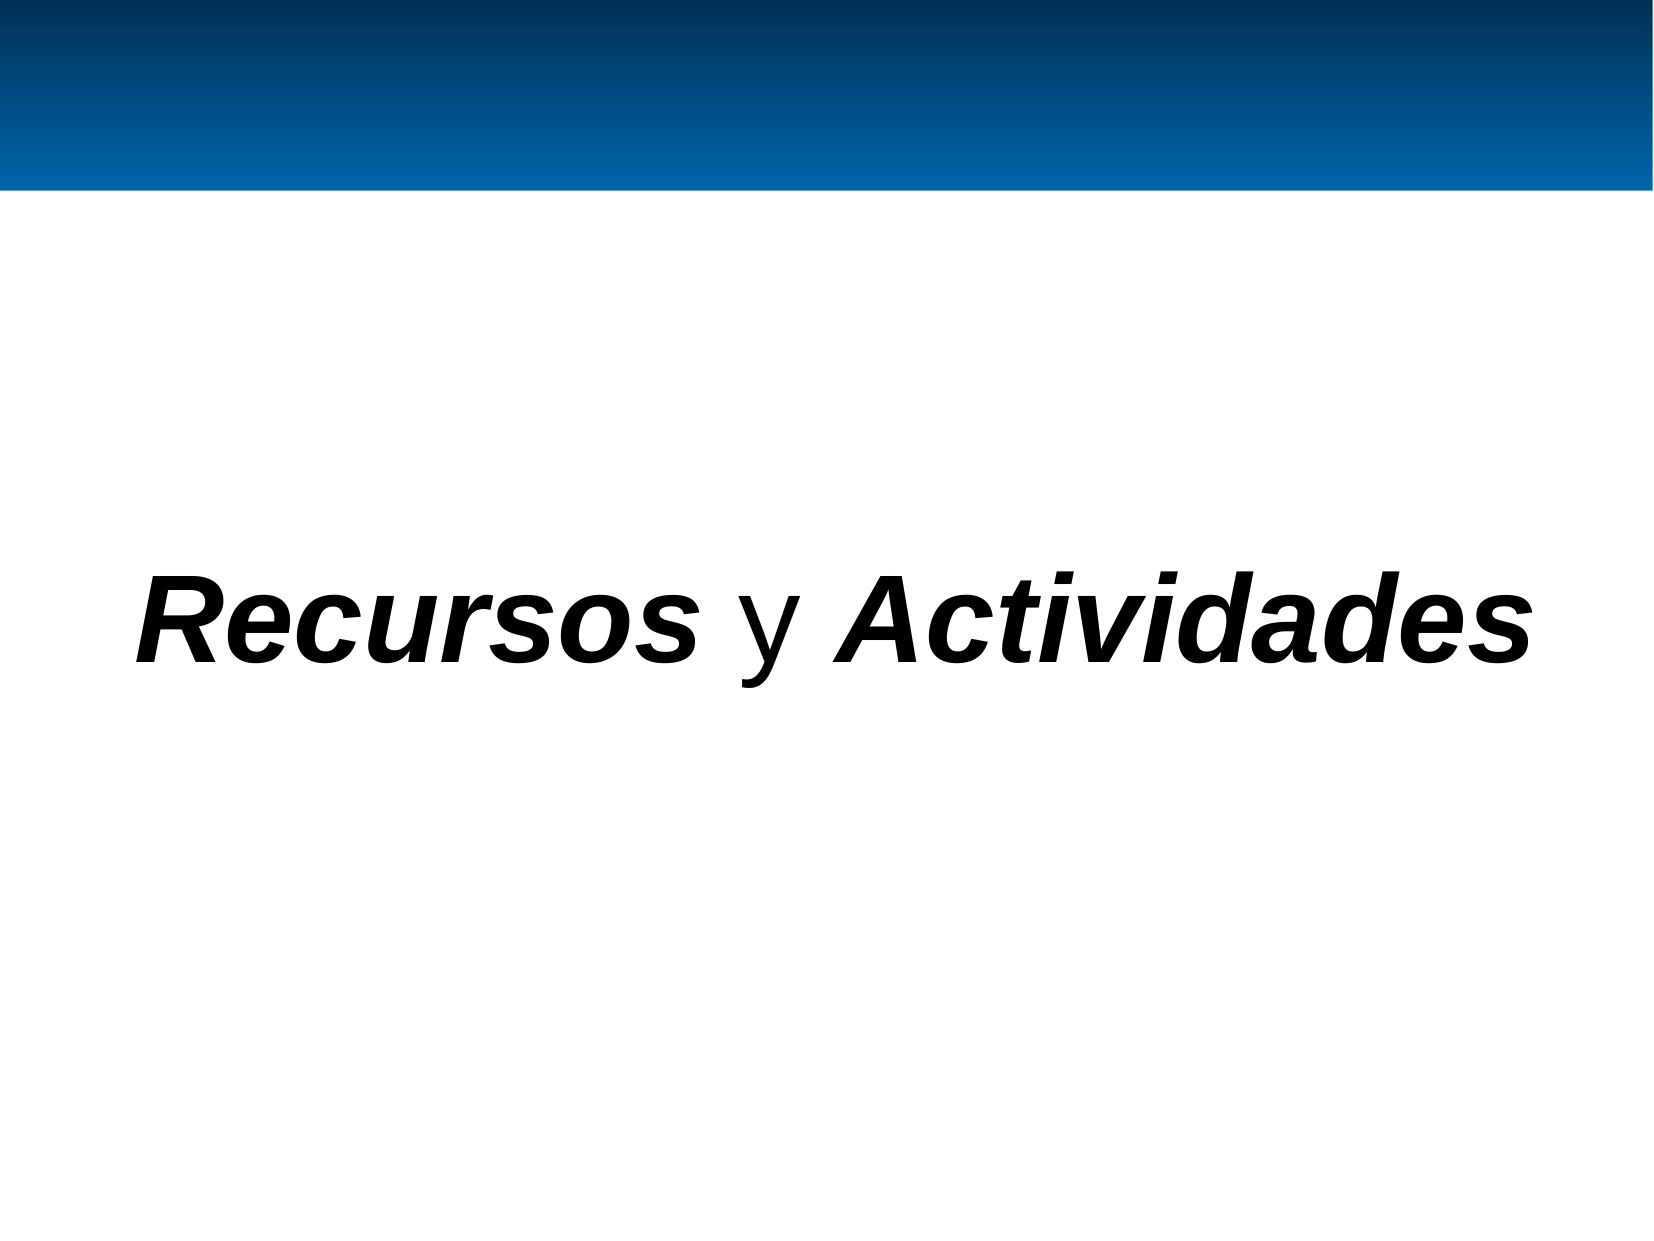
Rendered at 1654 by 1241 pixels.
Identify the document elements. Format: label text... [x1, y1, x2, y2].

list Recursos y Actividades [82, 549, 1571, 928]
picture [0, 0, 1653, 1239]
